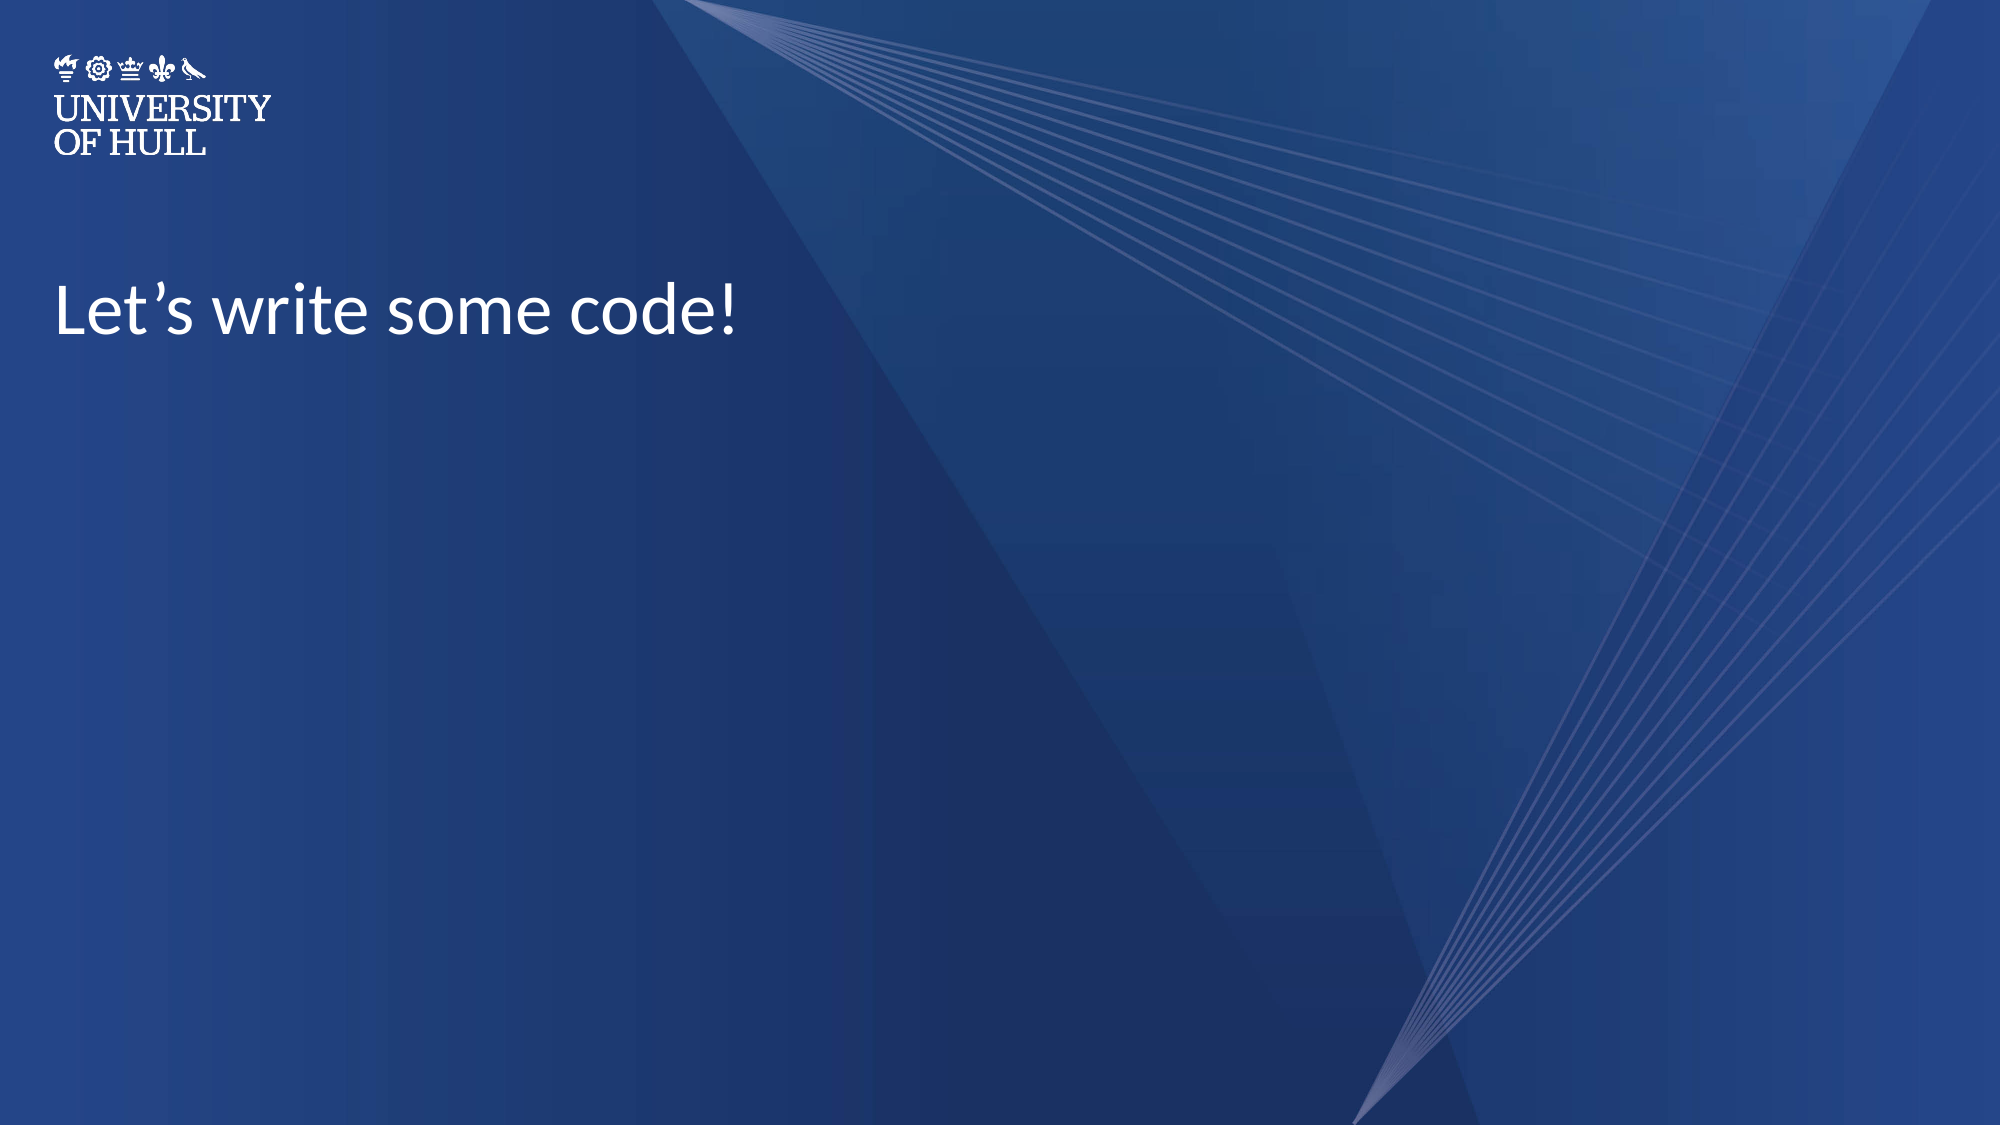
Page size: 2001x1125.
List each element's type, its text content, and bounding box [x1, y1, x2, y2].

title Let’s write some code! [54, 231, 1750, 400]
picture [0, 0, 2000, 1125]
